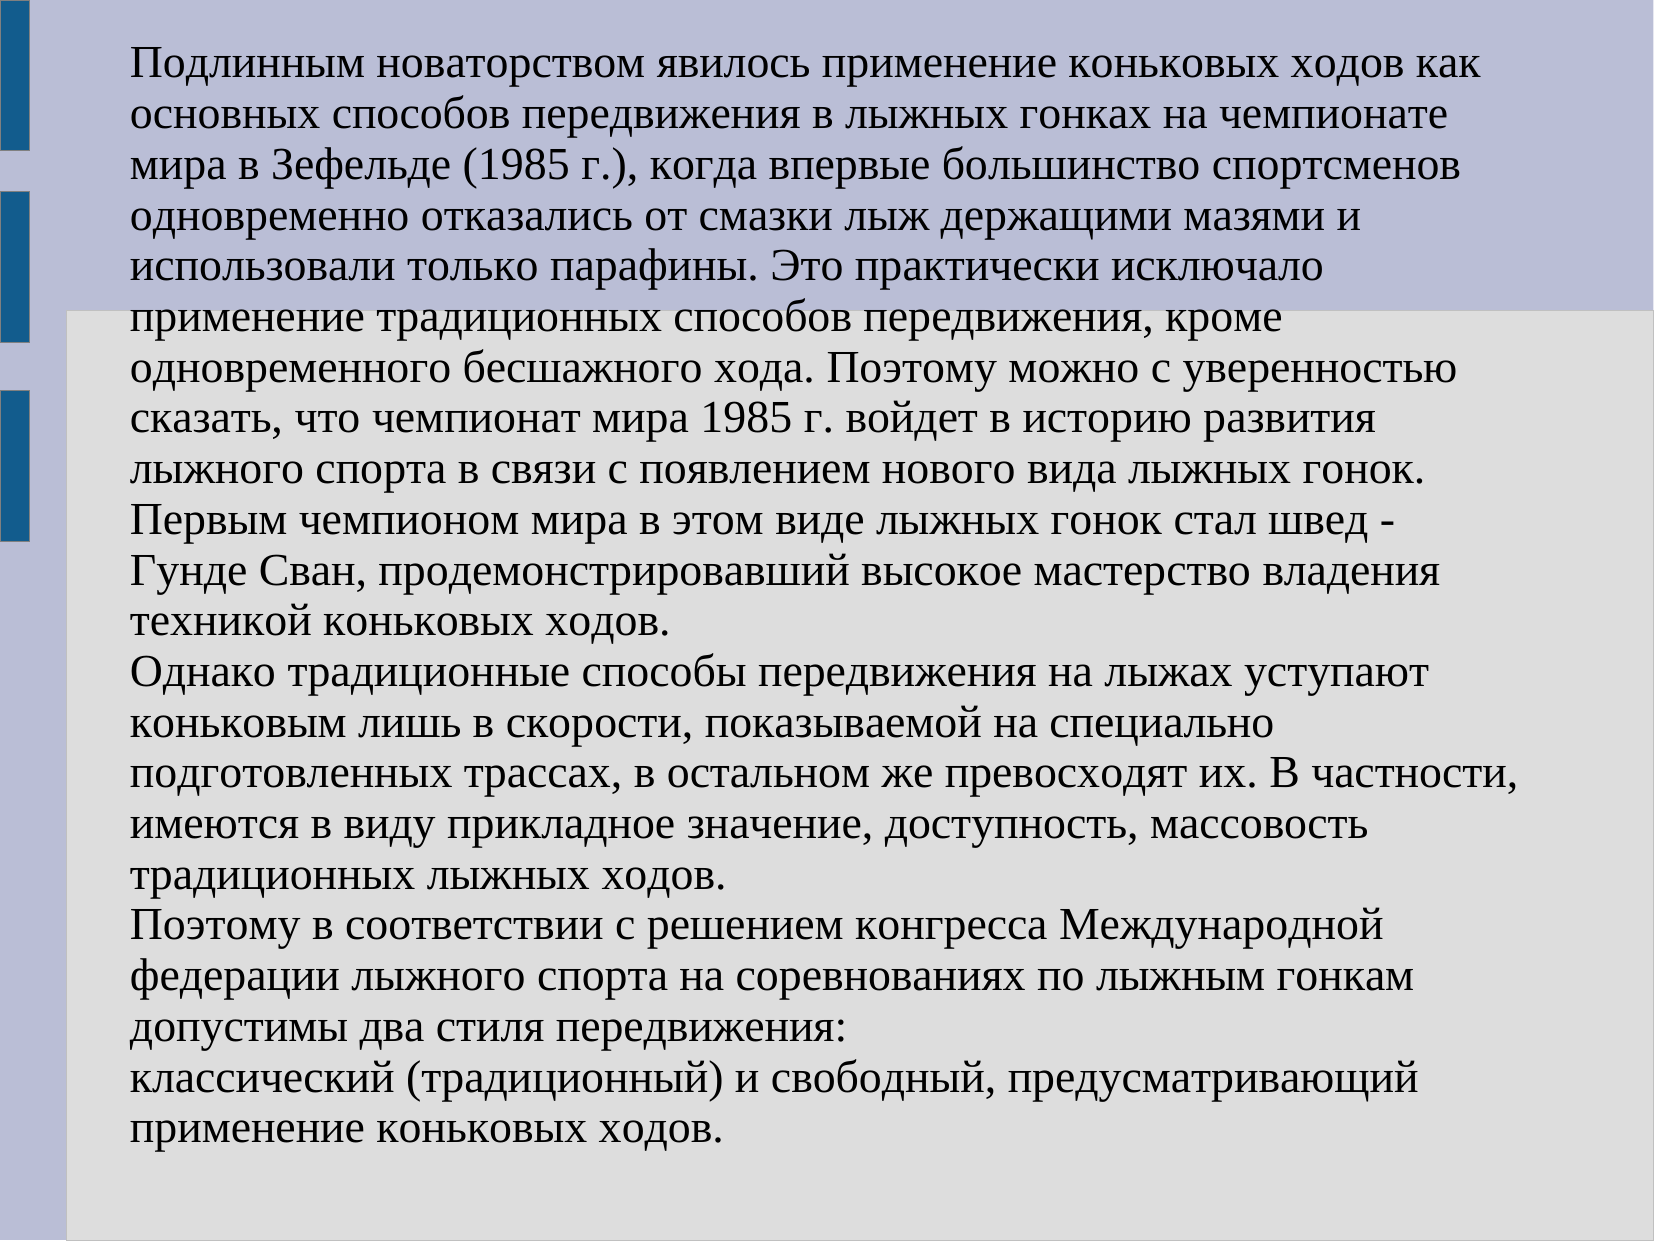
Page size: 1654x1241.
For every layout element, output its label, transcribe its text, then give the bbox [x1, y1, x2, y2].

subtitle Подлинным новаторством явилось применение коньковых ходов как основных способов передвижения в лыжных гонках на чемпионате мира в Зефельде (1985 г.), когда впервые большинство спортсменов одновременно отказались от смазки лыж держащими мазями и использовали только парафины. Это практически исключало применение традиционных способов передвижения, кроме одновременного бесшажного хода. Поэтому можно с уверенностью сказать, что чемпионат мира 1985 г. войдет в историю развития лыжного спорта в связи с появлением нового вида лыжных гонок. Первым чемпионом мира в этом виде лыжных гонок стал швед - Гунде Сван, продемонстрировавший высокое мастерство владения техникой коньковых ходов. Однако традиционные способы передвижения на лыжах уступают коньковым лишь в скорости, показываемой на специально подготовленных трассах, в остальном же превосходят их. В частности, имеются в виду прикладное значение, доступность, массовость традиционных лыжных ходов. Поэтому в соответствии с решением конгресса Международной федерации лыжного спорта на соревнованиях по лыжным гонкам допустимы два стиля передвижения: классический (традиционный) и свободный, предусматривающий применение коньковых ходов. [129, 36, 1524, 1241]
